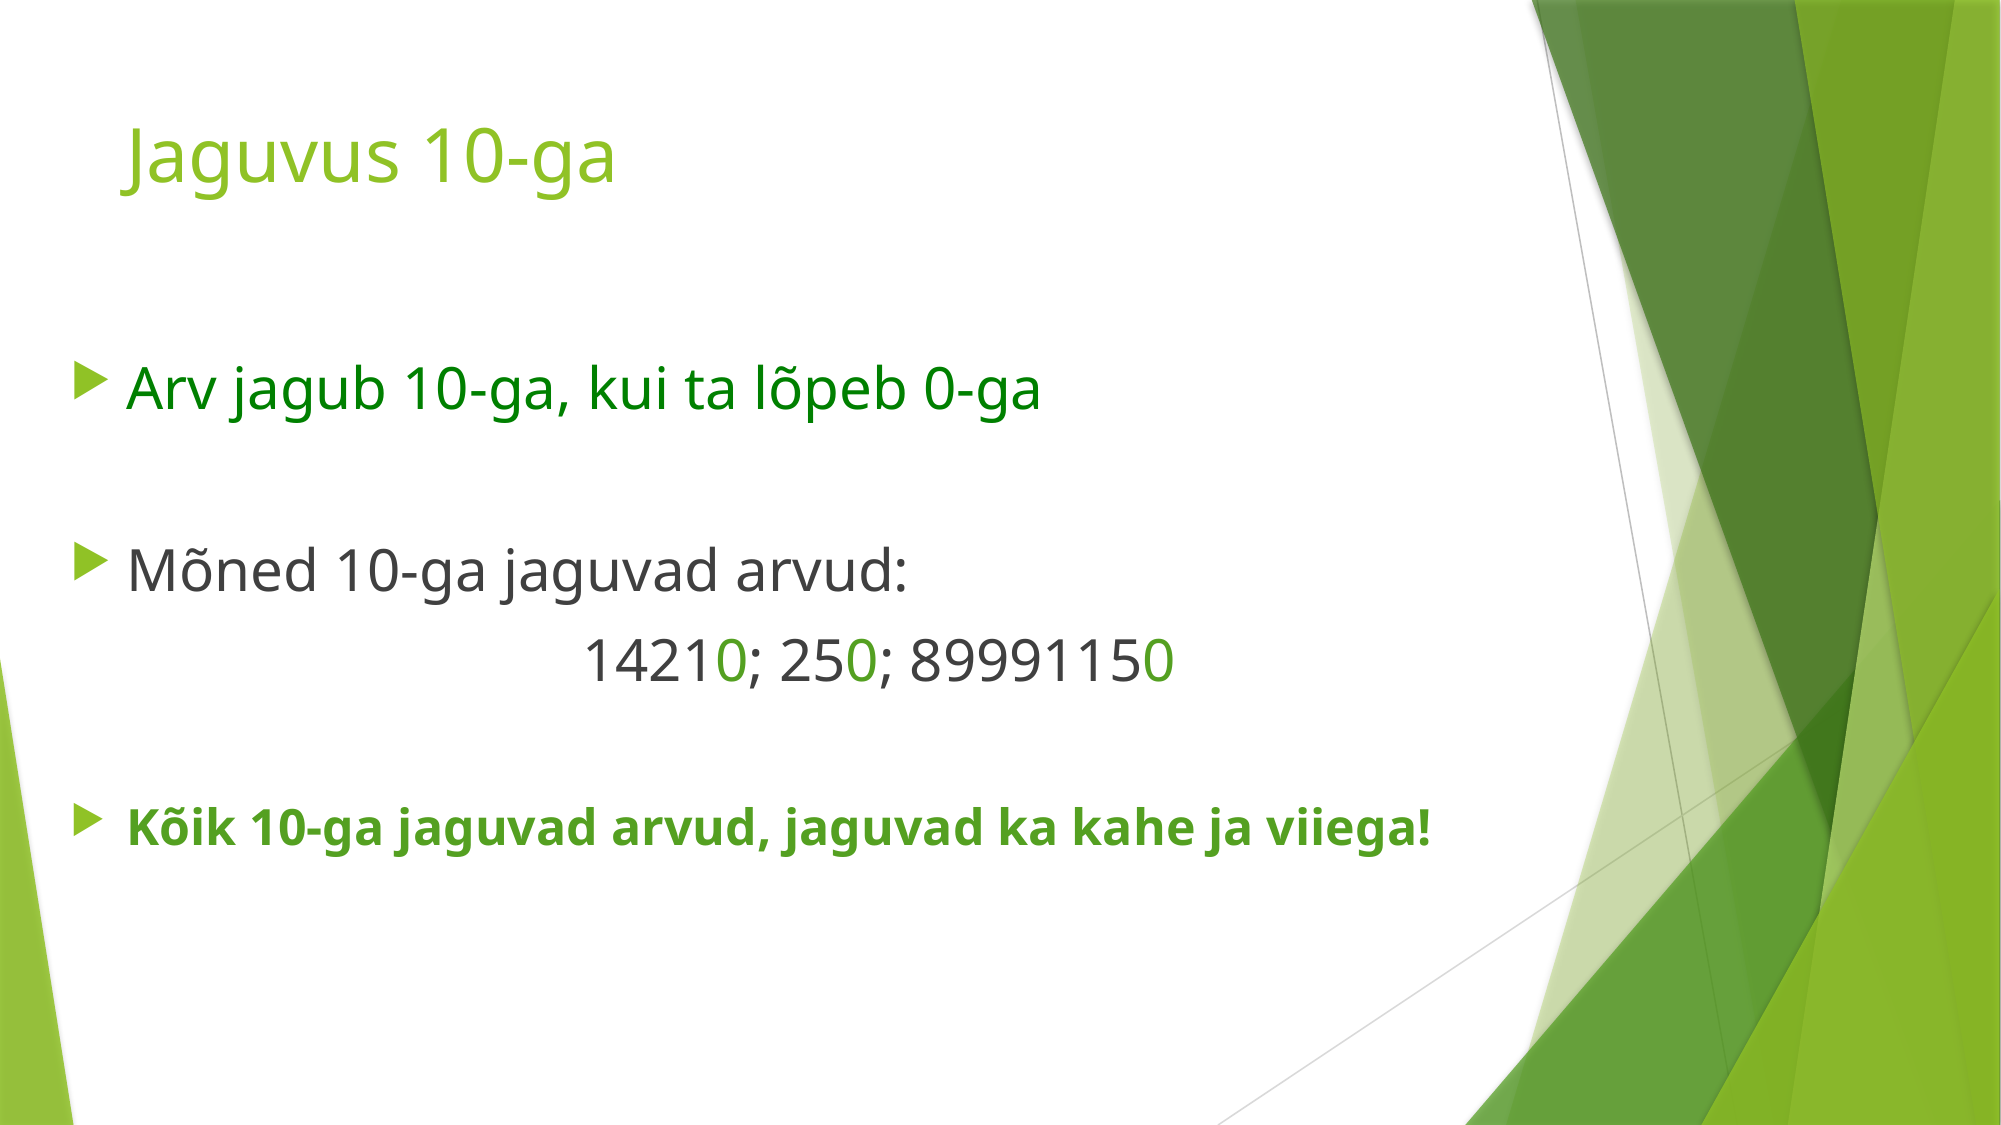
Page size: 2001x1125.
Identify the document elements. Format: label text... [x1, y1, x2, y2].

list Arv jagub 10-ga, kui ta lõpeb 0-ga Mõned 10-ga jaguvad arvud: 14210; 250; 89991150 Kõik 10-ga jaguvad arvud, jaguvad ka kahe ja viiega! [55, 343, 1704, 1077]
title Jaguvus 10-ga [111, 99, 1522, 317]
